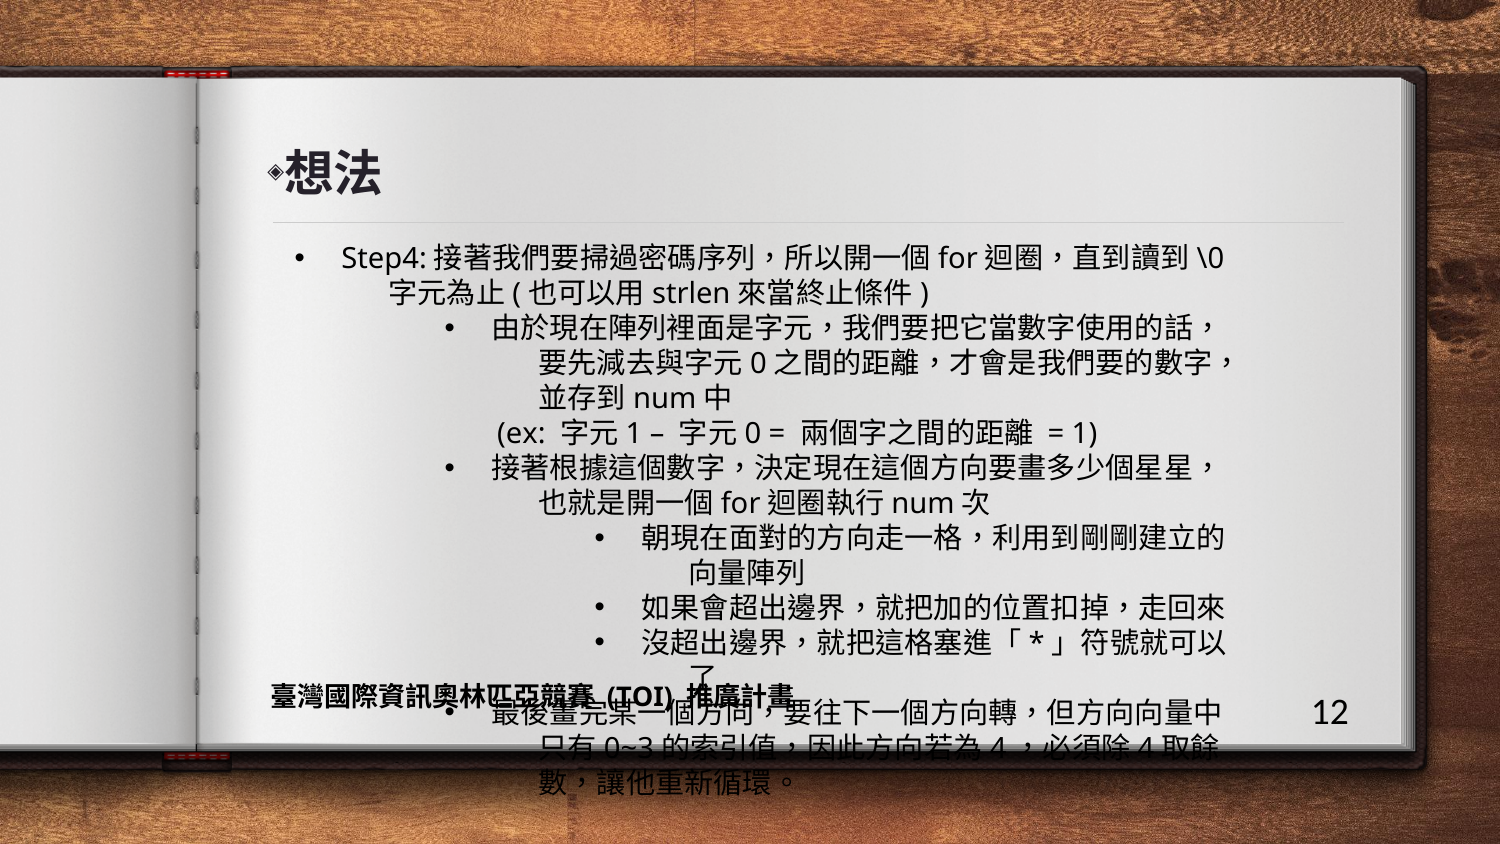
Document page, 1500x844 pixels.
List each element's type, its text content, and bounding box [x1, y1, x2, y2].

list 想法 [252, 126, 1194, 216]
text_box Step4:接著我們要掃過密碼序列，所以開一個for迴圈，直到讀到\0字元為止(也可以用strlen來當終止條件) 由於現在陣列裡面是字元，我們要把它當數字使用的話，要先減去與字元0之間的距離，才會是我們要的數字，並存到num中 (ex: 字元1 – 字元0 = 兩個字之間的距離 = 1) 接著根據這個數字，決定現在這個方向要畫多少個星星，也就是開一個for迴圈執行num次 朝現在面對的方向走一格，利用到剛剛建立的向量陣列 如果會超出邊界，就把加的位置扣掉，走回來 沒超出邊界，就把這格塞進「*」符號就可以了 最後畫完某一個方向，要往下一個方向轉，但方向向量中只有0~3的索引值，因此方向若為4，必須除4取餘數，讓他重新循環。 [279, 232, 1262, 672]
text_box [1295, 672, 1386, 737]
